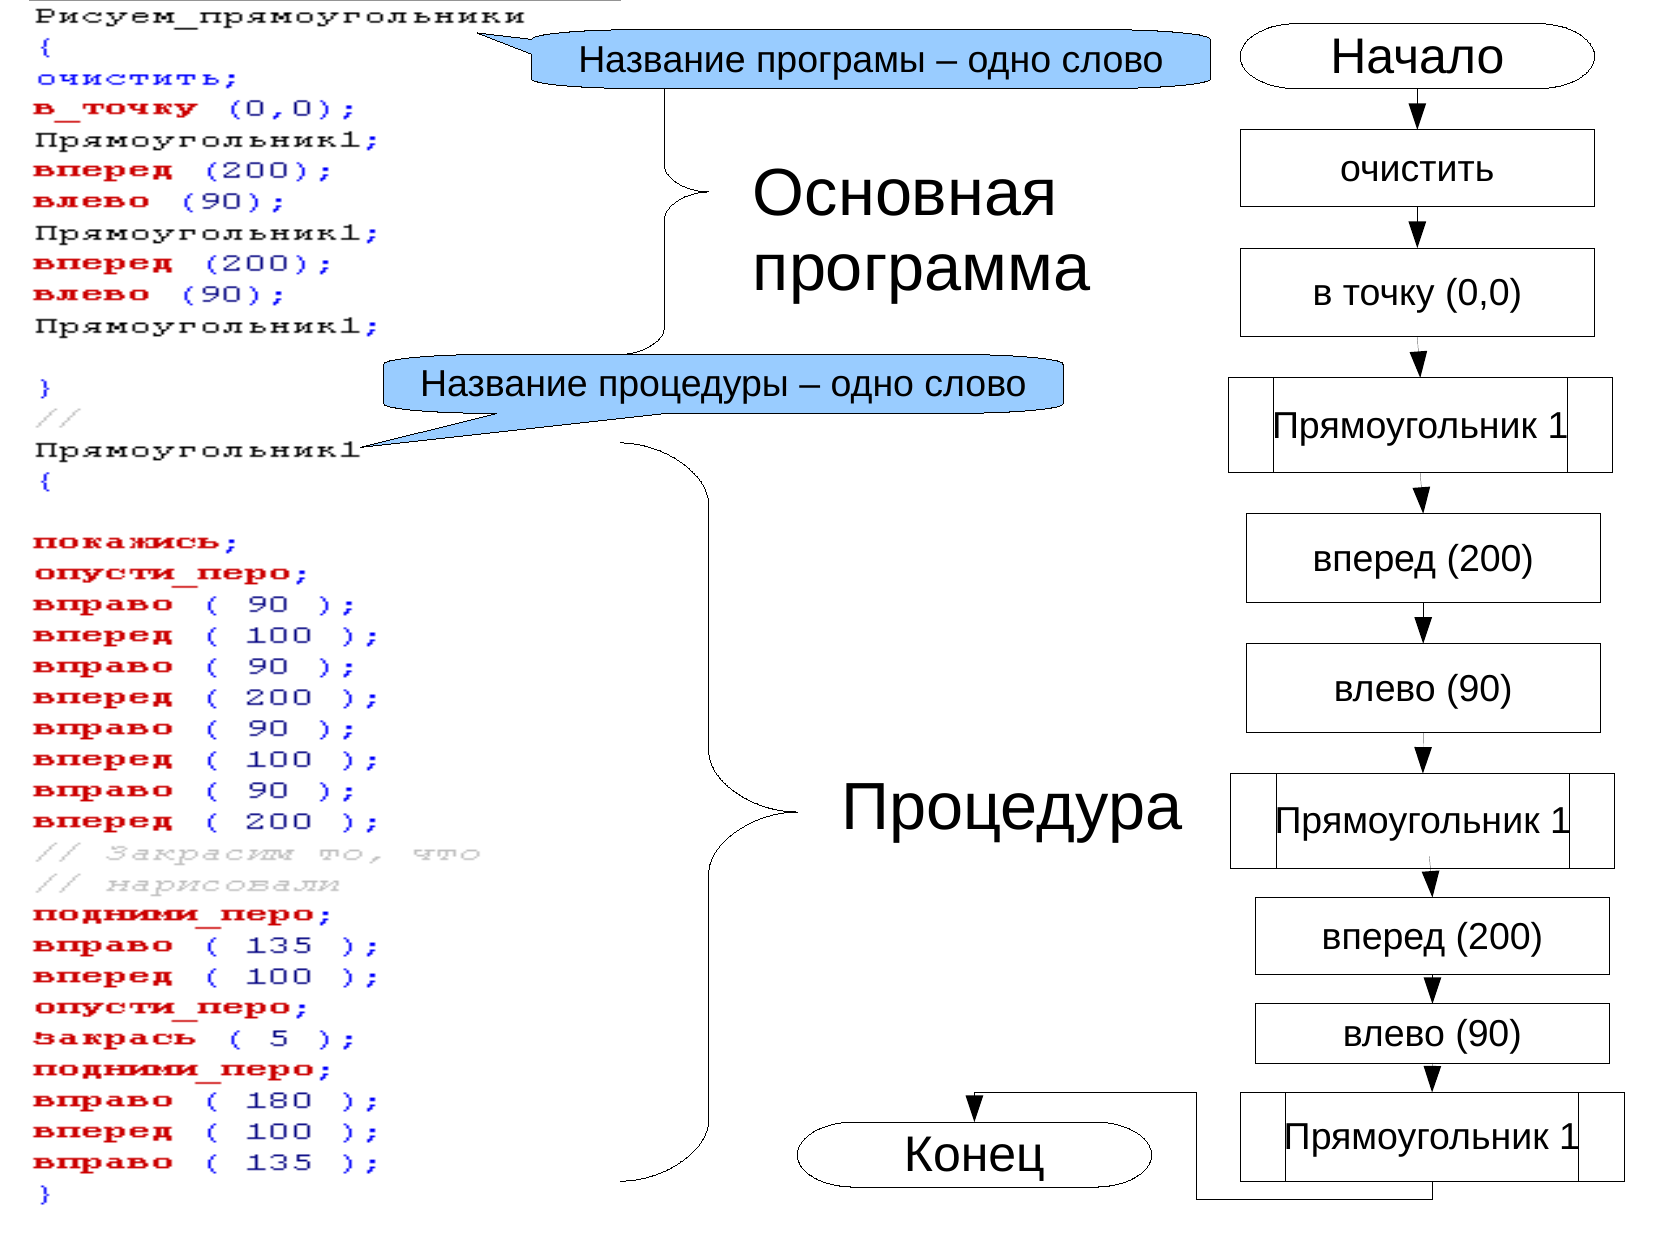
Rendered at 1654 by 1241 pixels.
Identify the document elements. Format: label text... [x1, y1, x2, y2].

text_box Прямоугольник 1 [1228, 377, 1612, 473]
text_box Название програмы – одно слово [477, 29, 1211, 89]
text_box в точку (0,0) [1240, 248, 1595, 337]
text_box вперед (200) [1246, 513, 1601, 603]
text_box Процедура [826, 761, 1359, 852]
text_box влево (90) [1246, 643, 1601, 733]
text_box Начало [1240, 23, 1595, 89]
text_box вперед (200) [1255, 897, 1610, 975]
text_box Конец [797, 1122, 1152, 1188]
text_box Прямоугольник 1 [1240, 1092, 1624, 1182]
picture [29, 0, 621, 1241]
text_box Название процедуры – одно слово [360, 354, 1064, 448]
text_box Основная программа [738, 147, 1270, 312]
text_box очистить [1240, 129, 1595, 207]
text_box Прямоугольник 1 [1231, 773, 1615, 869]
text_box влево (90) [1255, 1003, 1610, 1064]
